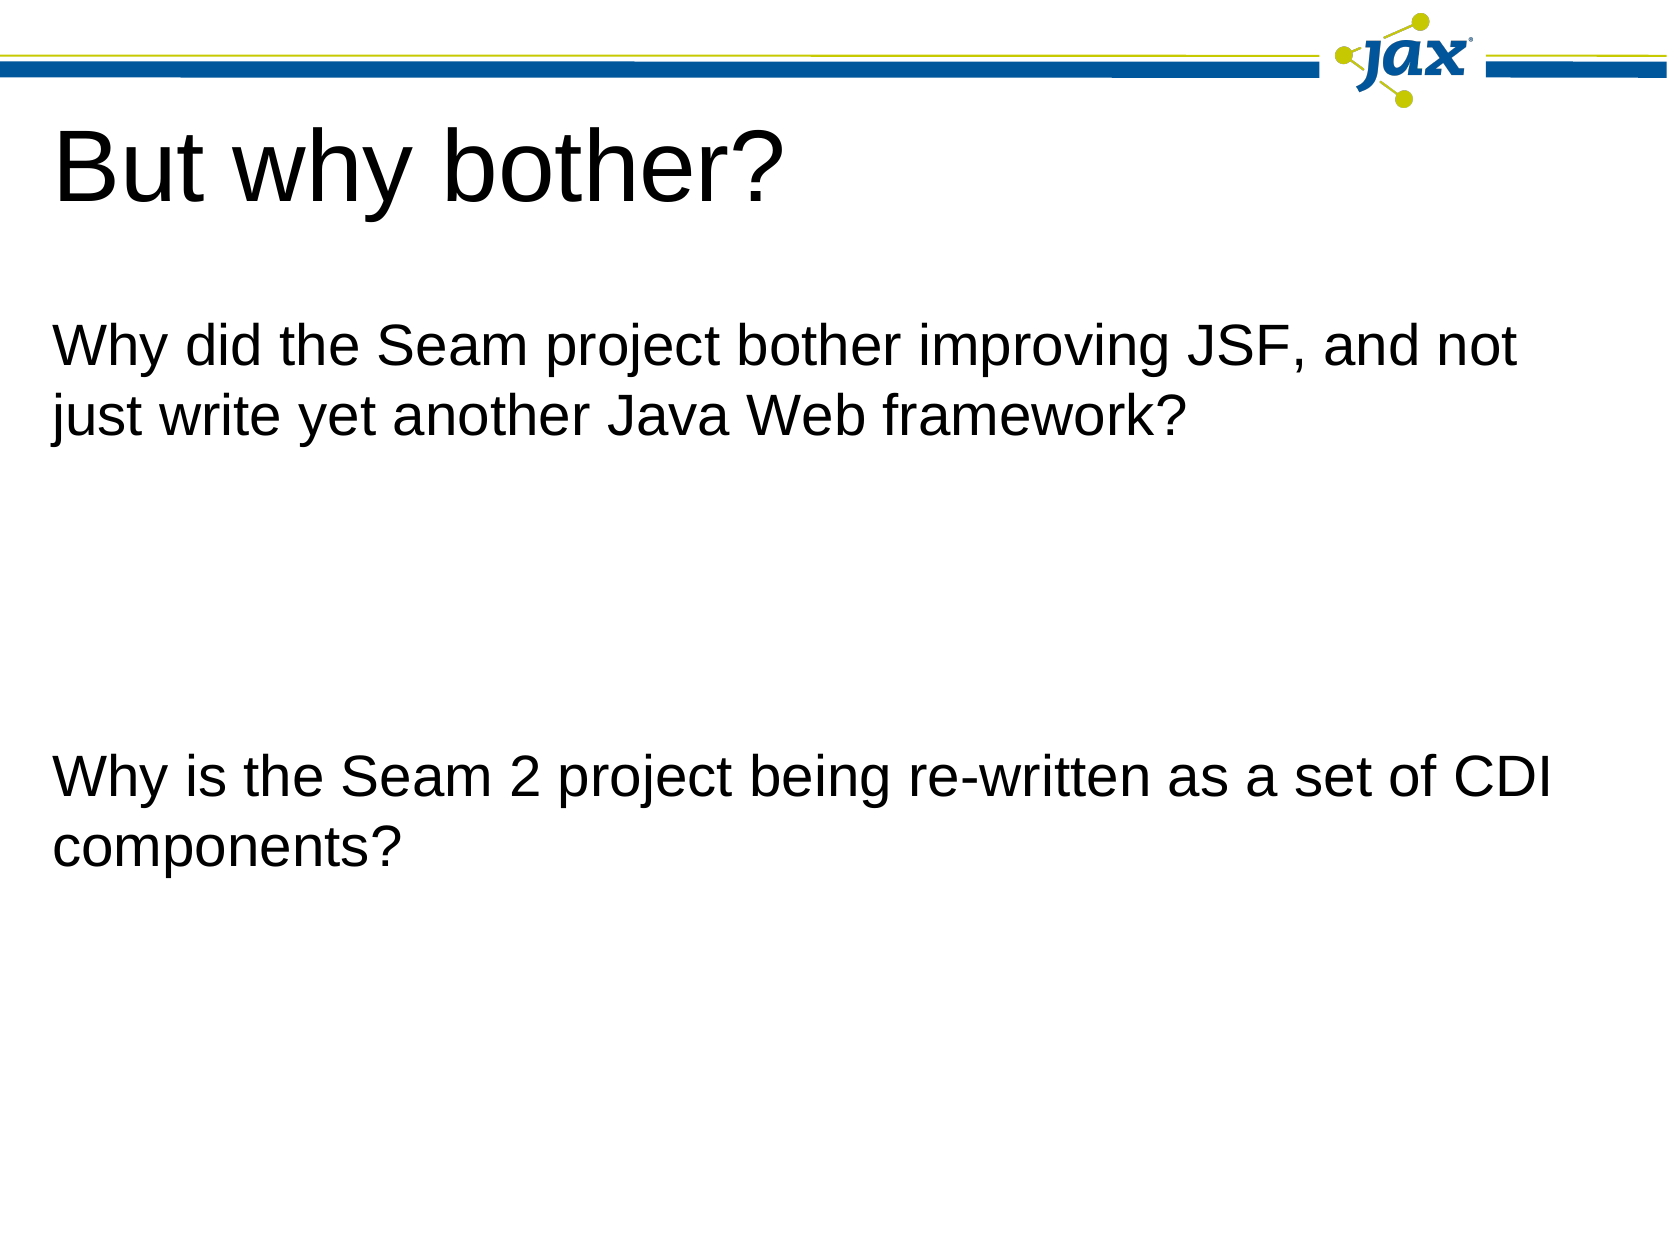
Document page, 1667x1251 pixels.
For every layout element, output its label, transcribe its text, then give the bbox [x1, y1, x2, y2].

title But why bother? [37, 91, 1651, 230]
picture [1335, 13, 1473, 91]
list Why is the Seam 2 project being re-written as a set of CDI components? [37, 730, 1613, 1125]
list Why did the Seam project bother improving JSF, and not just write yet another Java Web framework? [37, 300, 1613, 694]
